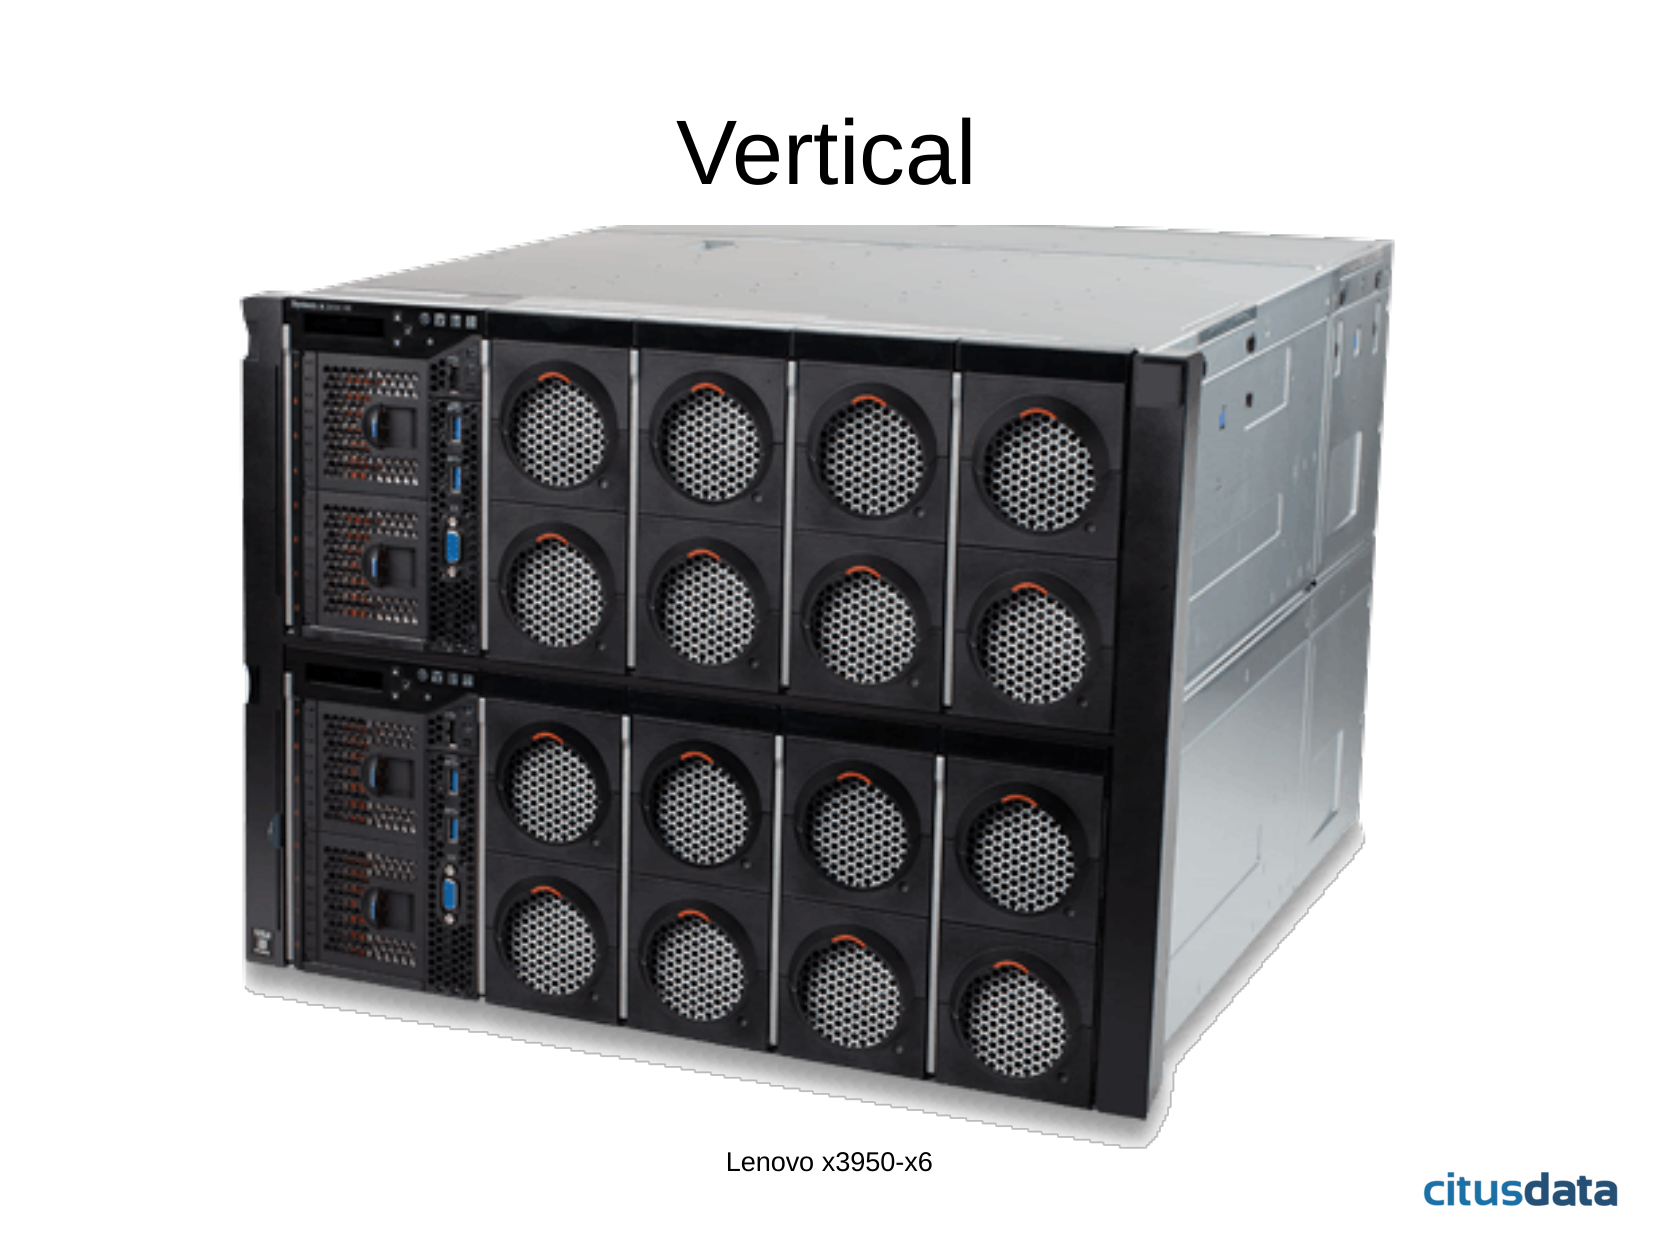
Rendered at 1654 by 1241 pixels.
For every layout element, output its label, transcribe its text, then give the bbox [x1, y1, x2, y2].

text_box Lenovo x3950-x6 [711, 1140, 947, 1186]
picture [1420, 1167, 1622, 1209]
picture [69, 225, 1575, 1154]
title Vertical [82, 49, 1571, 225]
